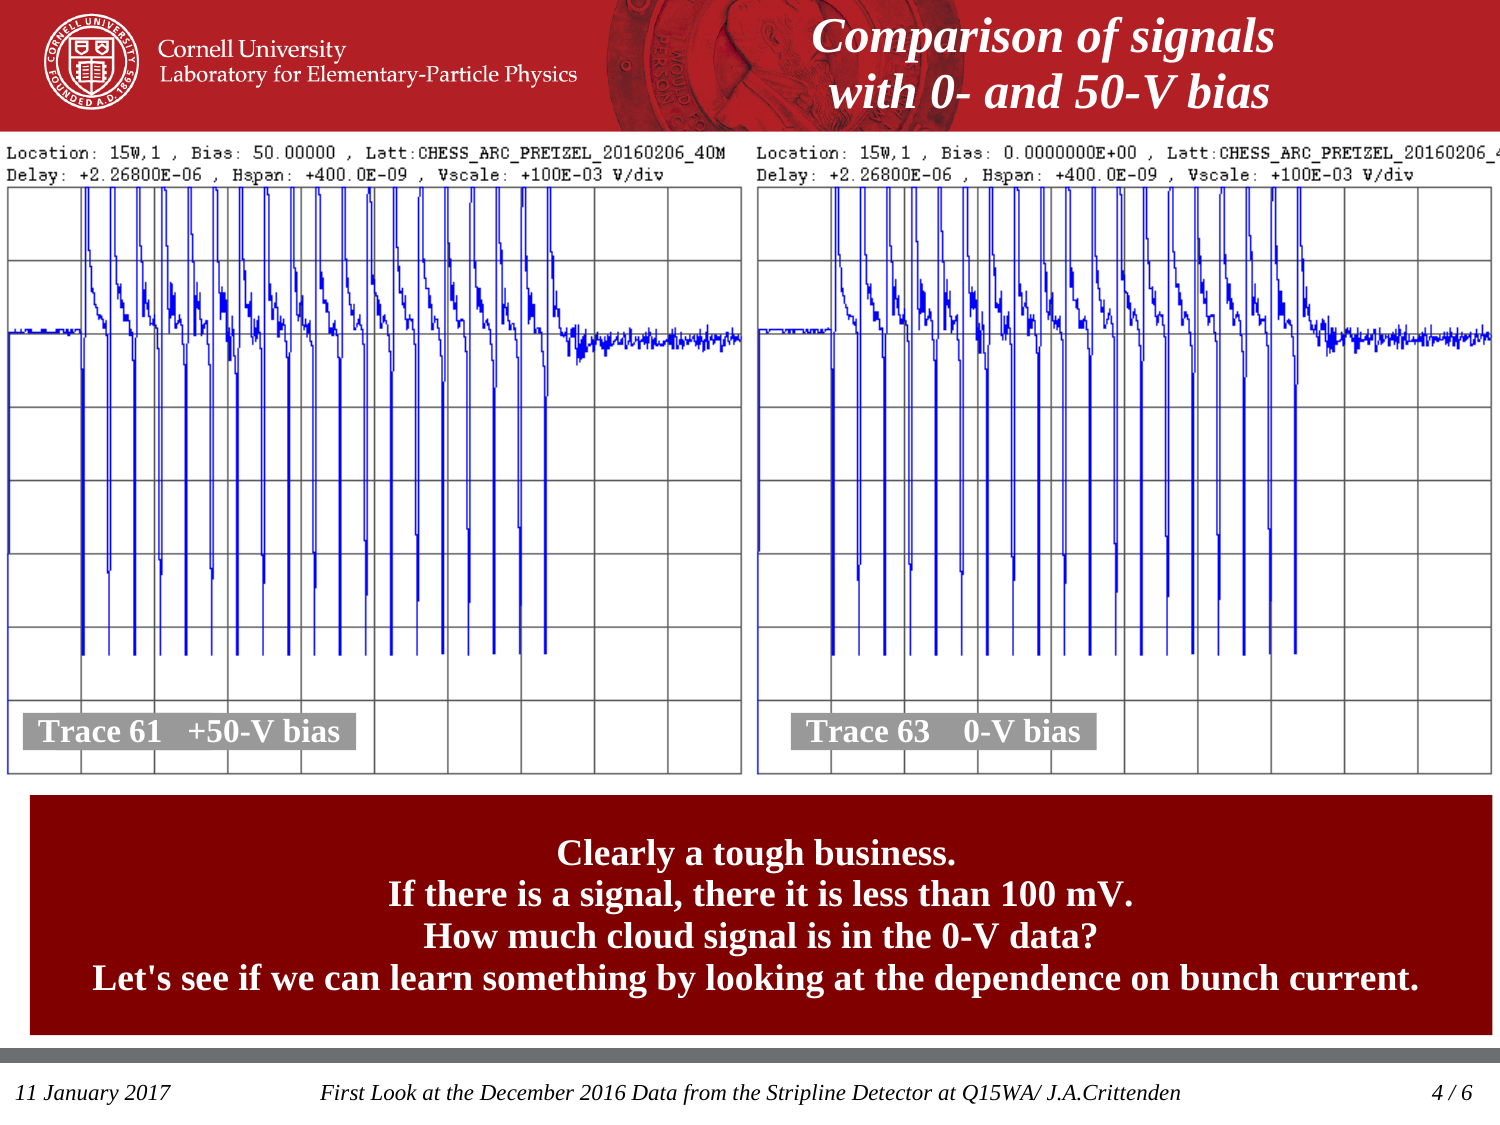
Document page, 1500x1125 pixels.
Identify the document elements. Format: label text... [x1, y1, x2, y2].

text_box Clearly a tough business. If there is a signal, there it is less than 100 mV. How much cloud signal is in the 0-V data? Let's see if we can learn something by looking at the dependence on bunch current. [29, 795, 1493, 1036]
picture [0, 137, 1500, 871]
text_box Trace 61 +50-V bias [22, 712, 357, 751]
picture [0, 0, 1500, 132]
text_box Trace 63 0-V bias [790, 712, 1097, 751]
title Comparison of signals with 0- and 50-V bias [600, 7, 1500, 121]
